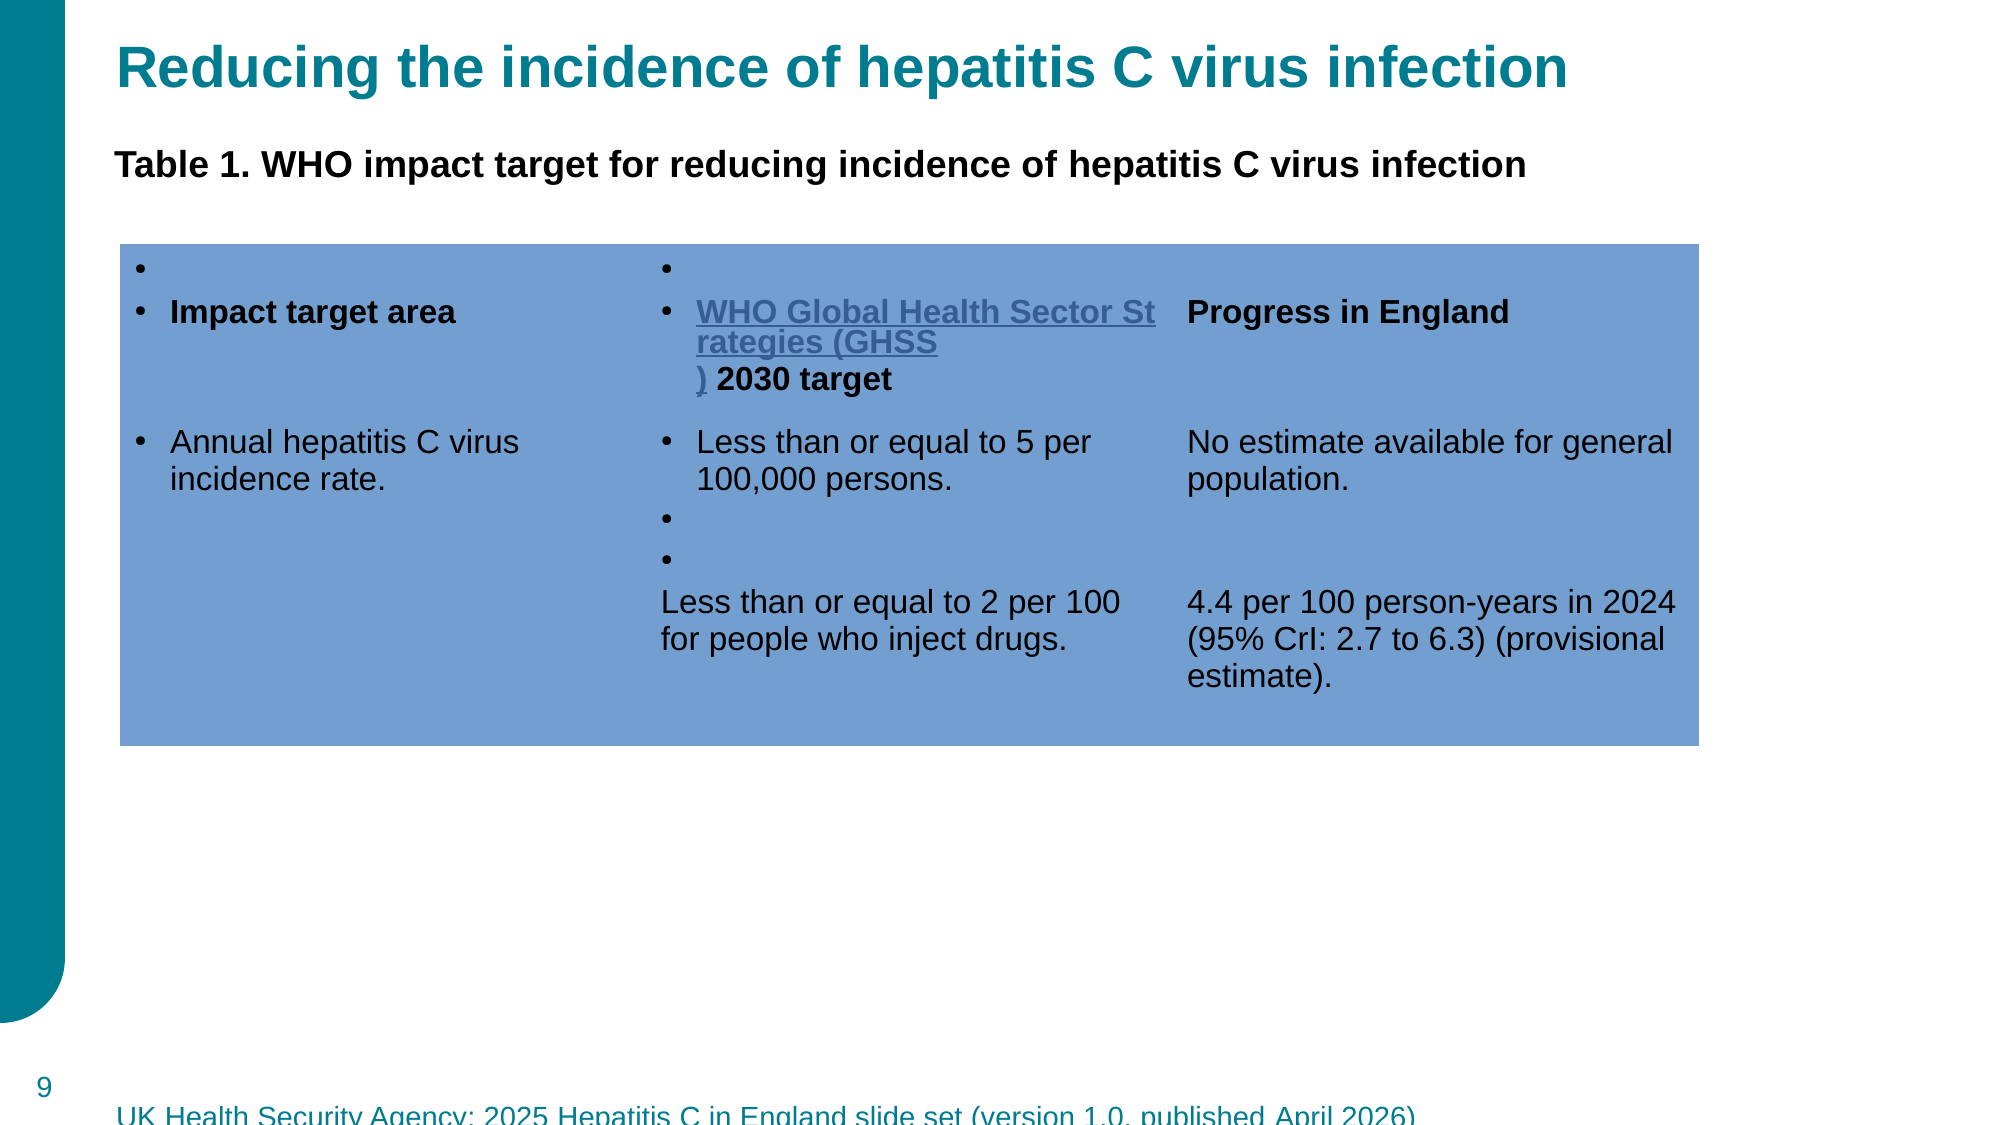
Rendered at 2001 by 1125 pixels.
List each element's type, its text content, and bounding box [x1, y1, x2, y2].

table_header WHO Global Health Sector Strategies (GHSS) 2030 target [646, 244, 1172, 416]
title Reducing the incidence of hepatitis C virus infection [101, 29, 1926, 189]
table_cell No estimate available for general population. 4.4 per 100 person-years in 2024 (95% CrI: 2.7 to 6.3) (provisional estimate). [1172, 416, 1699, 746]
text_box [21, 1056, 118, 1117]
table_header Impact target area [120, 244, 646, 416]
text_box UK Health Security Agency: 2025 Hepatitis C in England slide set (version 1.0, published April 2026) [101, 1056, 1743, 1116]
text_box Table 1. WHO impact target for reducing incidence of hepatitis C virus infection [99, 144, 1544, 194]
table_cell Less than or equal to 5 per 100,000 persons. Less than or equal to 2 per 100 for people who inject drugs. [646, 416, 1172, 746]
table_header Progress in England [1172, 244, 1699, 416]
table_cell Annual hepatitis C virus incidence rate. [120, 416, 646, 746]
